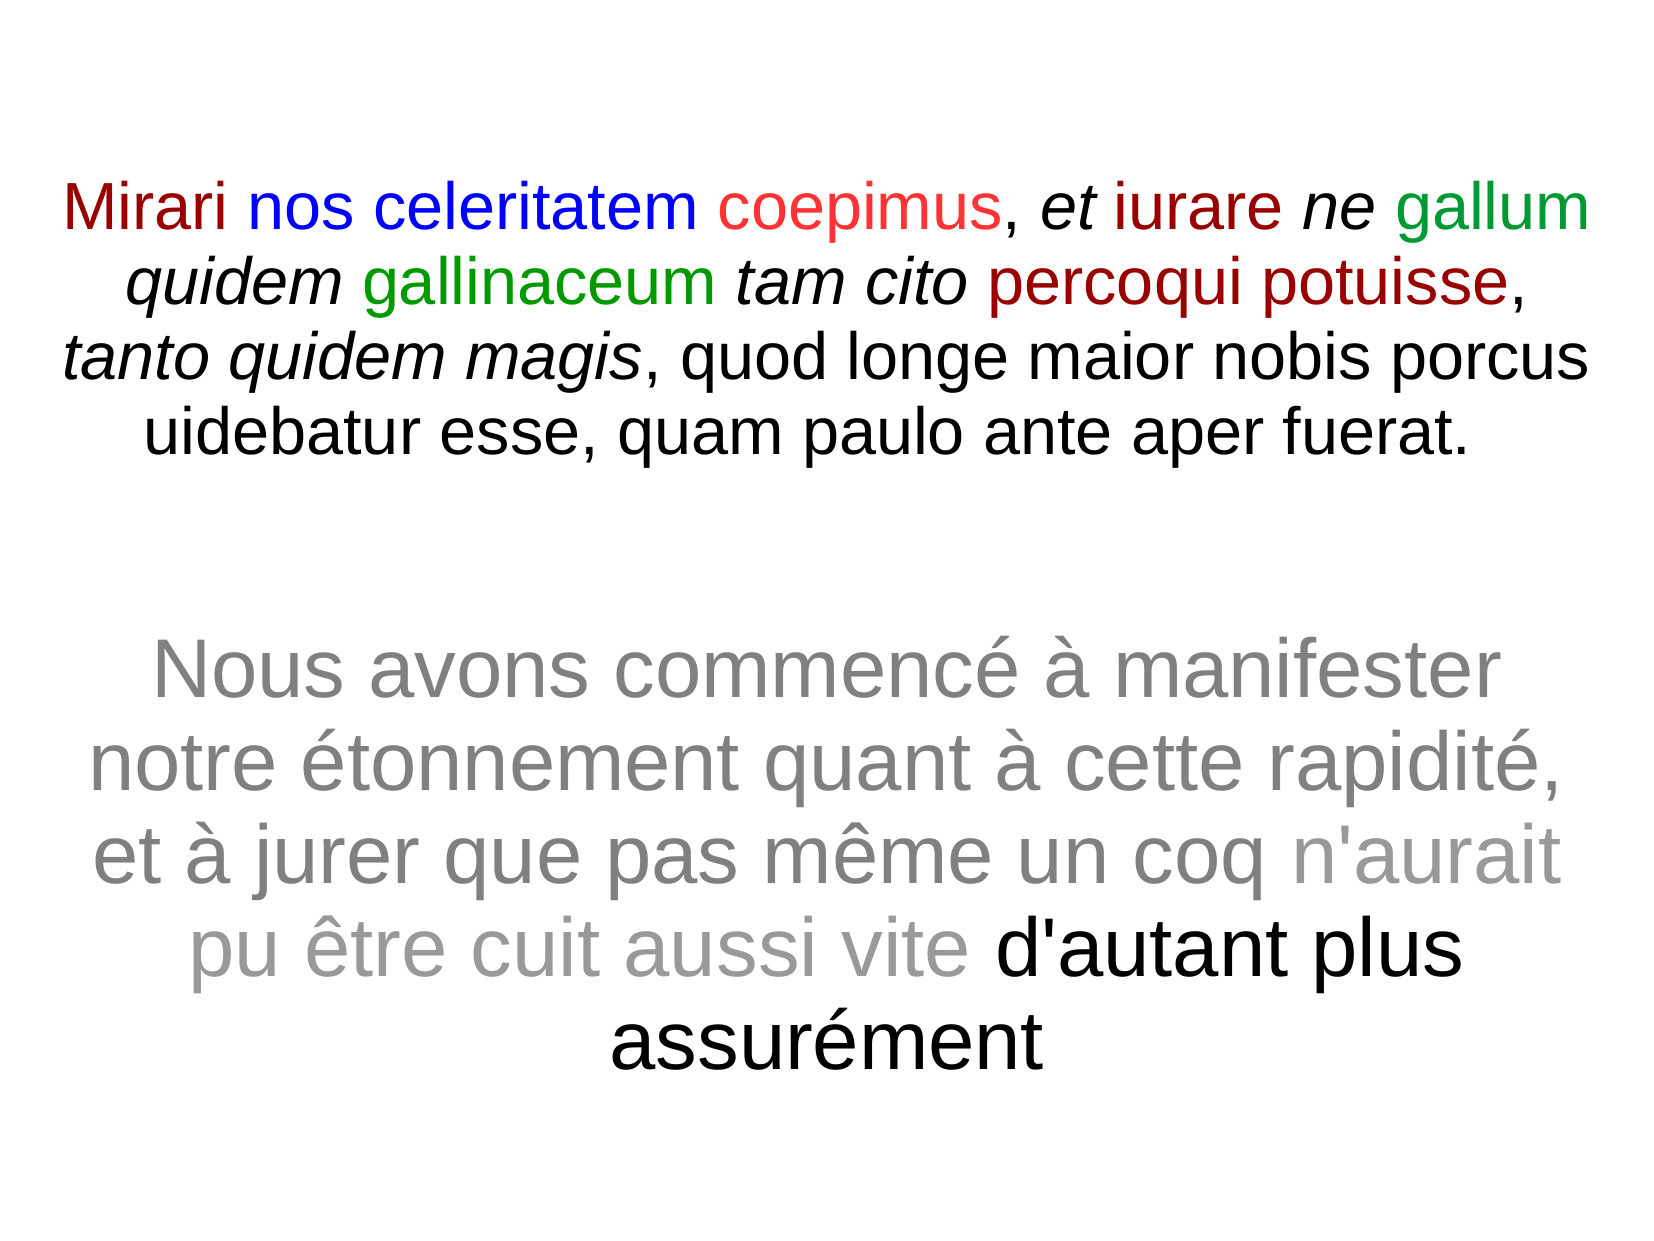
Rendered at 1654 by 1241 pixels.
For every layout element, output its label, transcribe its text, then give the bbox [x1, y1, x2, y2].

title Mirari nos celeritatem coepimus, et iurare ne gallum quidem gallinaceum tam cito percoqui potuisse, tanto quidem magis, quod longe maior nobis porcus uidebatur esse, quam paulo ante aper fuerat. [47, 35, 1607, 603]
subtitle Nous avons commencé à manifester notre étonnement quant à cette rapidité, et à jurer que pas même un coq n'aurait pu être cuit aussi vite d'autant plus assurément [82, 601, 1571, 1109]
